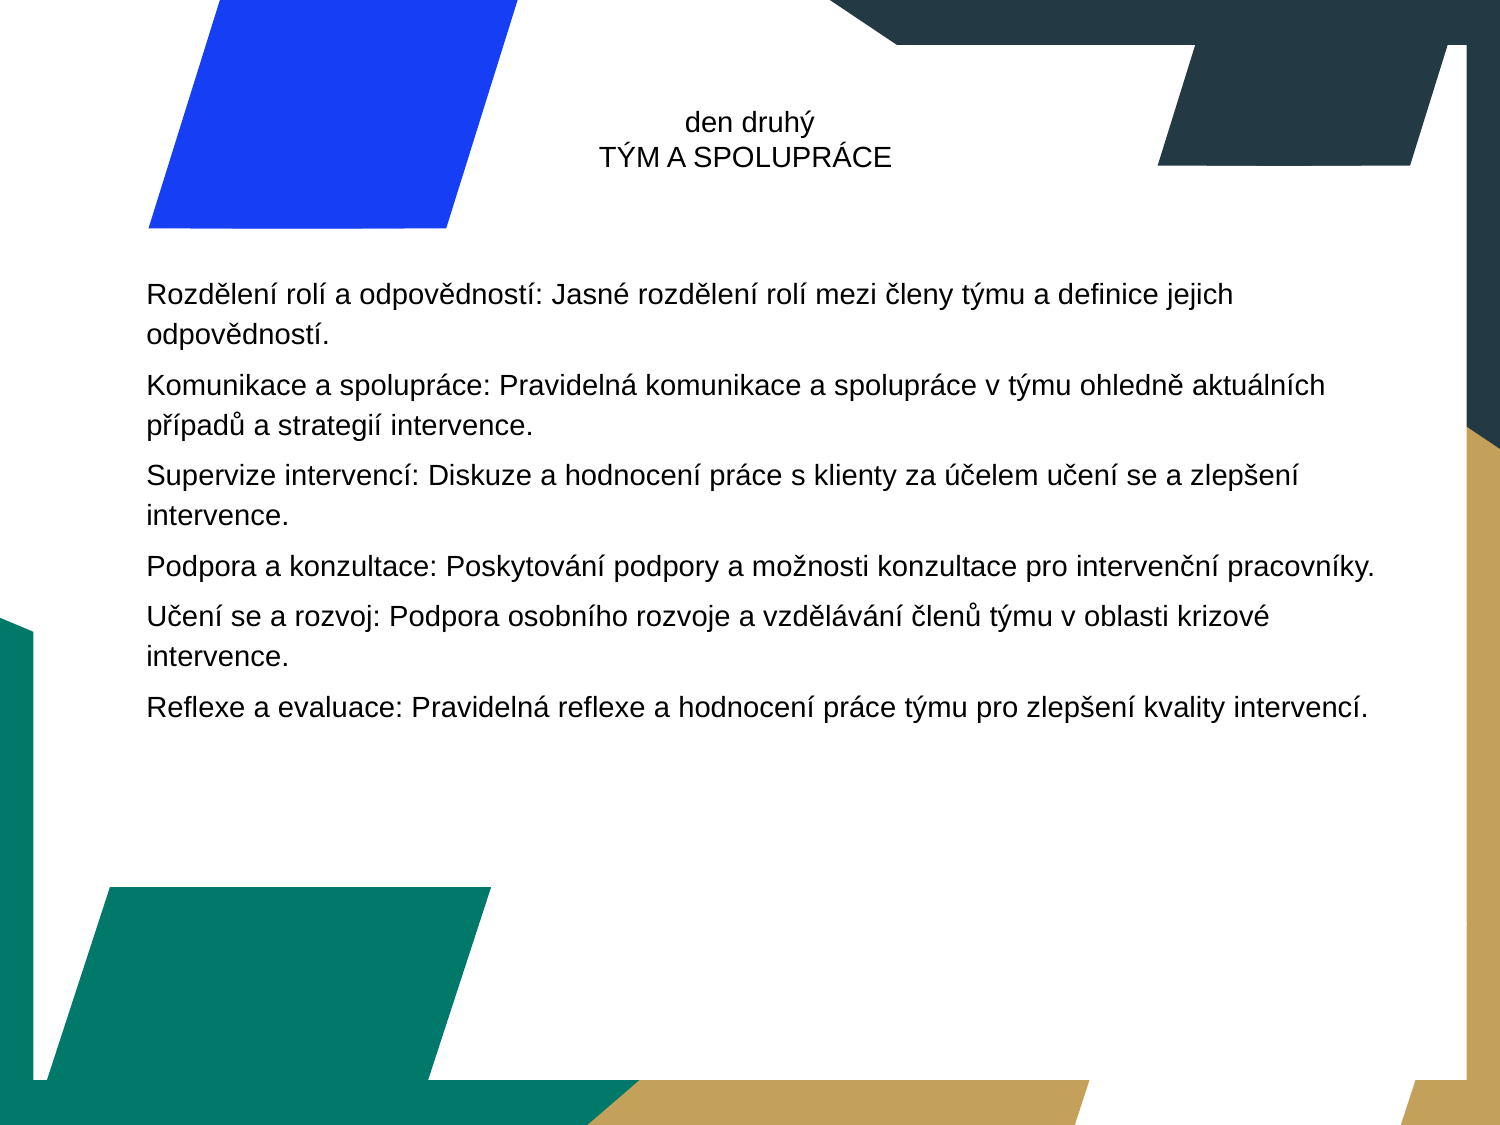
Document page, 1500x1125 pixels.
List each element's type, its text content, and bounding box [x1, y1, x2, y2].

title den druhý TÝM A SPOLUPRÁCE [75, 45, 1425, 233]
list Rozdělení rolí a odpovědností: Jasné rozdělení rolí mezi členy týmu a definice jejich odpovědností. Komunikace a spolupráce: Pravidelná komunikace a spolupráce v týmu ohledně aktuálních případů a strategií intervence. Supervize intervencí: Diskuze a hodnocení práce s klienty za účelem učení se a zlepšení intervence. Podpora a konzultace: Poskytování podpory a možnosti konzultace pro intervenční pracovníky. Učení se a rozvoj: Podpora osobního rozvoje a vzdělávání členů týmu v oblasti krizové intervence. Reflexe a evaluace: Pravidelná reflexe a hodnocení práce týmu pro zlepšení kvality intervencí. [75, 262, 1425, 1005]
